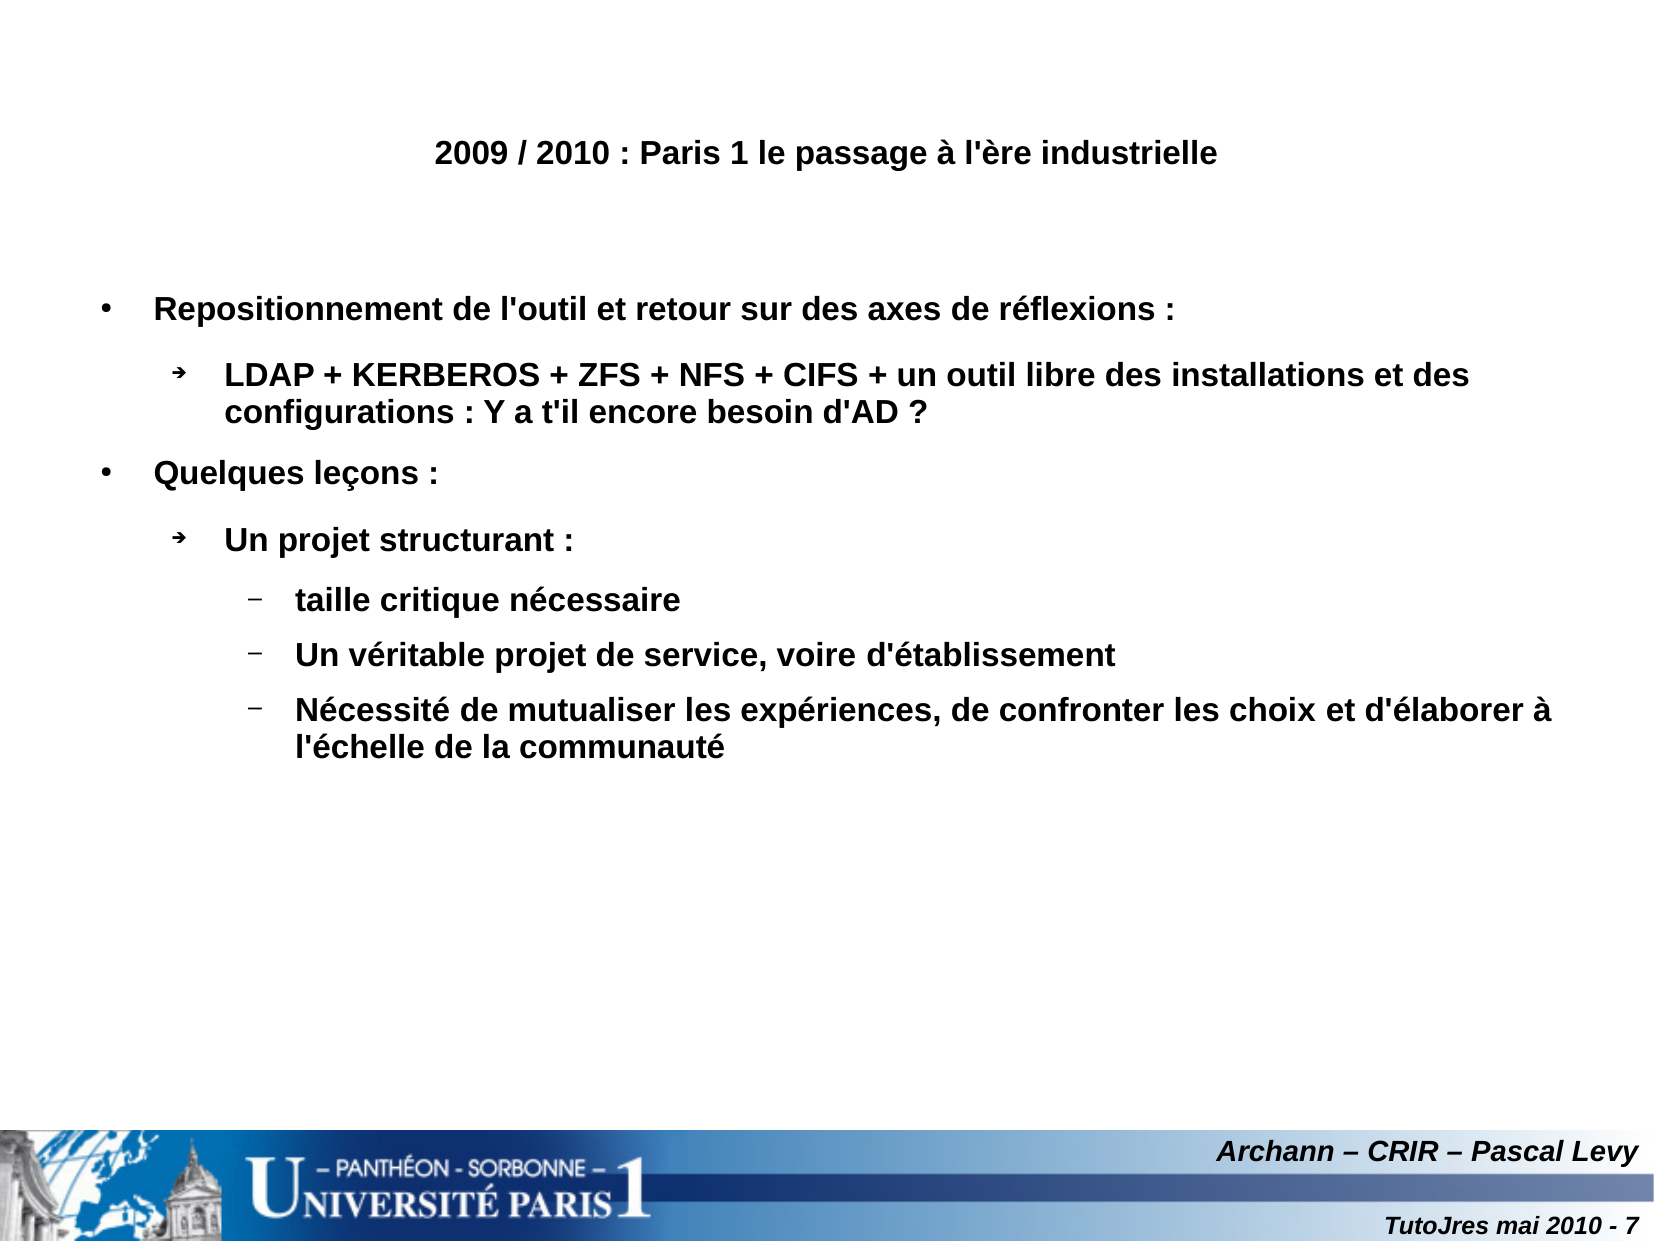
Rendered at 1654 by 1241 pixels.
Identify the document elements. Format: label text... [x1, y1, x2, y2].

title 2009 / 2010 : Paris 1 le passage à l'ère industrielle [82, 56, 1571, 250]
picture [0, 1130, 1654, 1241]
list Repositionnement de l'outil et retour sur des axes de réflexions : LDAP + KERBEROS + ZFS + NFS + CIFS + un outil libre des installations et des configurations : Y a t'il encore besoin d'AD ? Quelques leçons : Un projet structurant : taille critique nécessaire Un véritable projet de service, voire d'établissement Nécessité de mutualiser les expériences, de confronter les choix et d'élaborer à l'échelle de la communauté [82, 290, 1571, 1109]
